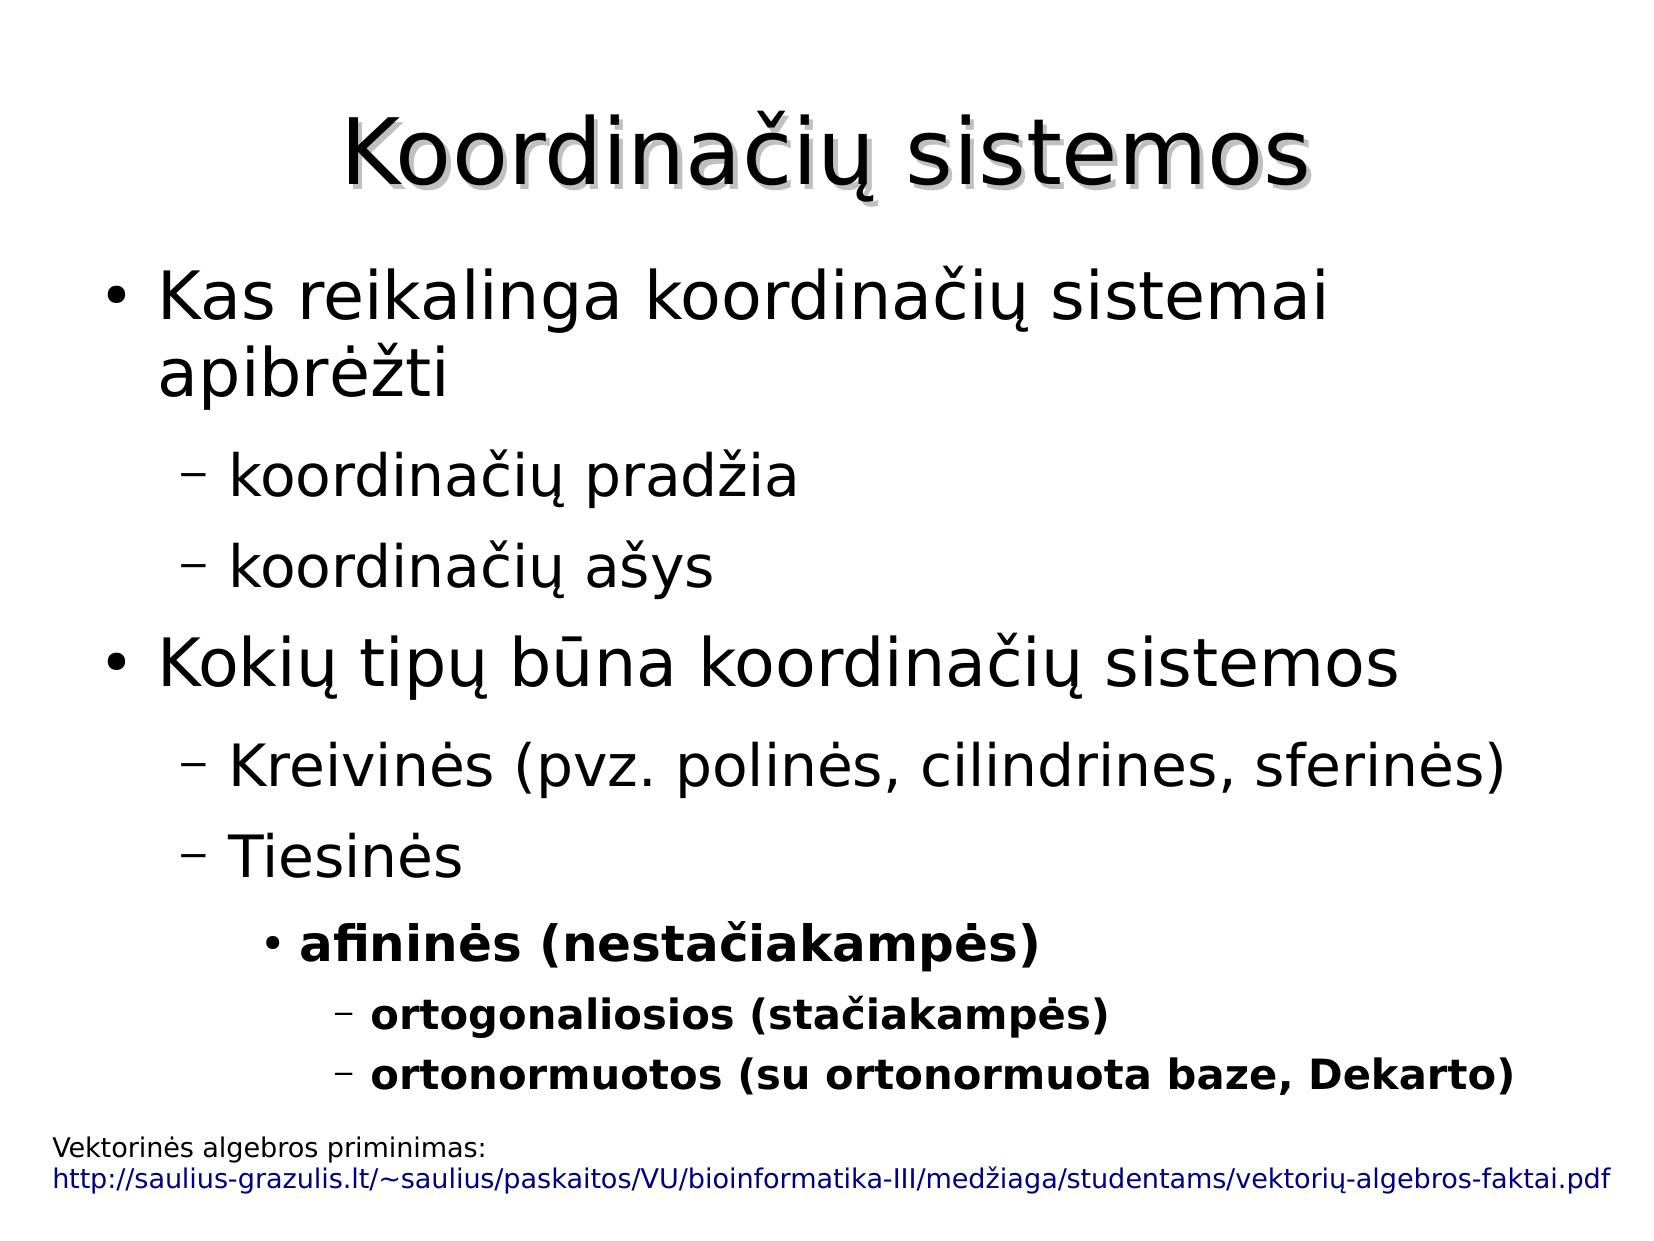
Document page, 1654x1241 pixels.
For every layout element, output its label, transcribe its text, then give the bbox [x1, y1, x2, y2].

text_box Vektorinės algebros priminimas: http://saulius-grazulis.lt/~saulius/paskaitos/VU/bioinformatika-III/medžiaga/studentams/vektorių-algebros-faktai.pdf [37, 1125, 1654, 1203]
list Kas reikalinga koordinačių sistemai apibrėžti koordinačių pradžia koordinačių ašys Kokių tipų būna koordinačių sistemos Kreivinės (pvz. polinės, cilindrines, sferinės) Tiesinės afininės (nestačiakampės) ortogonaliosios (stačiakampės) ortonormuotos (su ortonormuota baze, Dekarto) [86, 257, 1576, 1100]
title Koordinačių sistemos [82, 49, 1571, 257]
